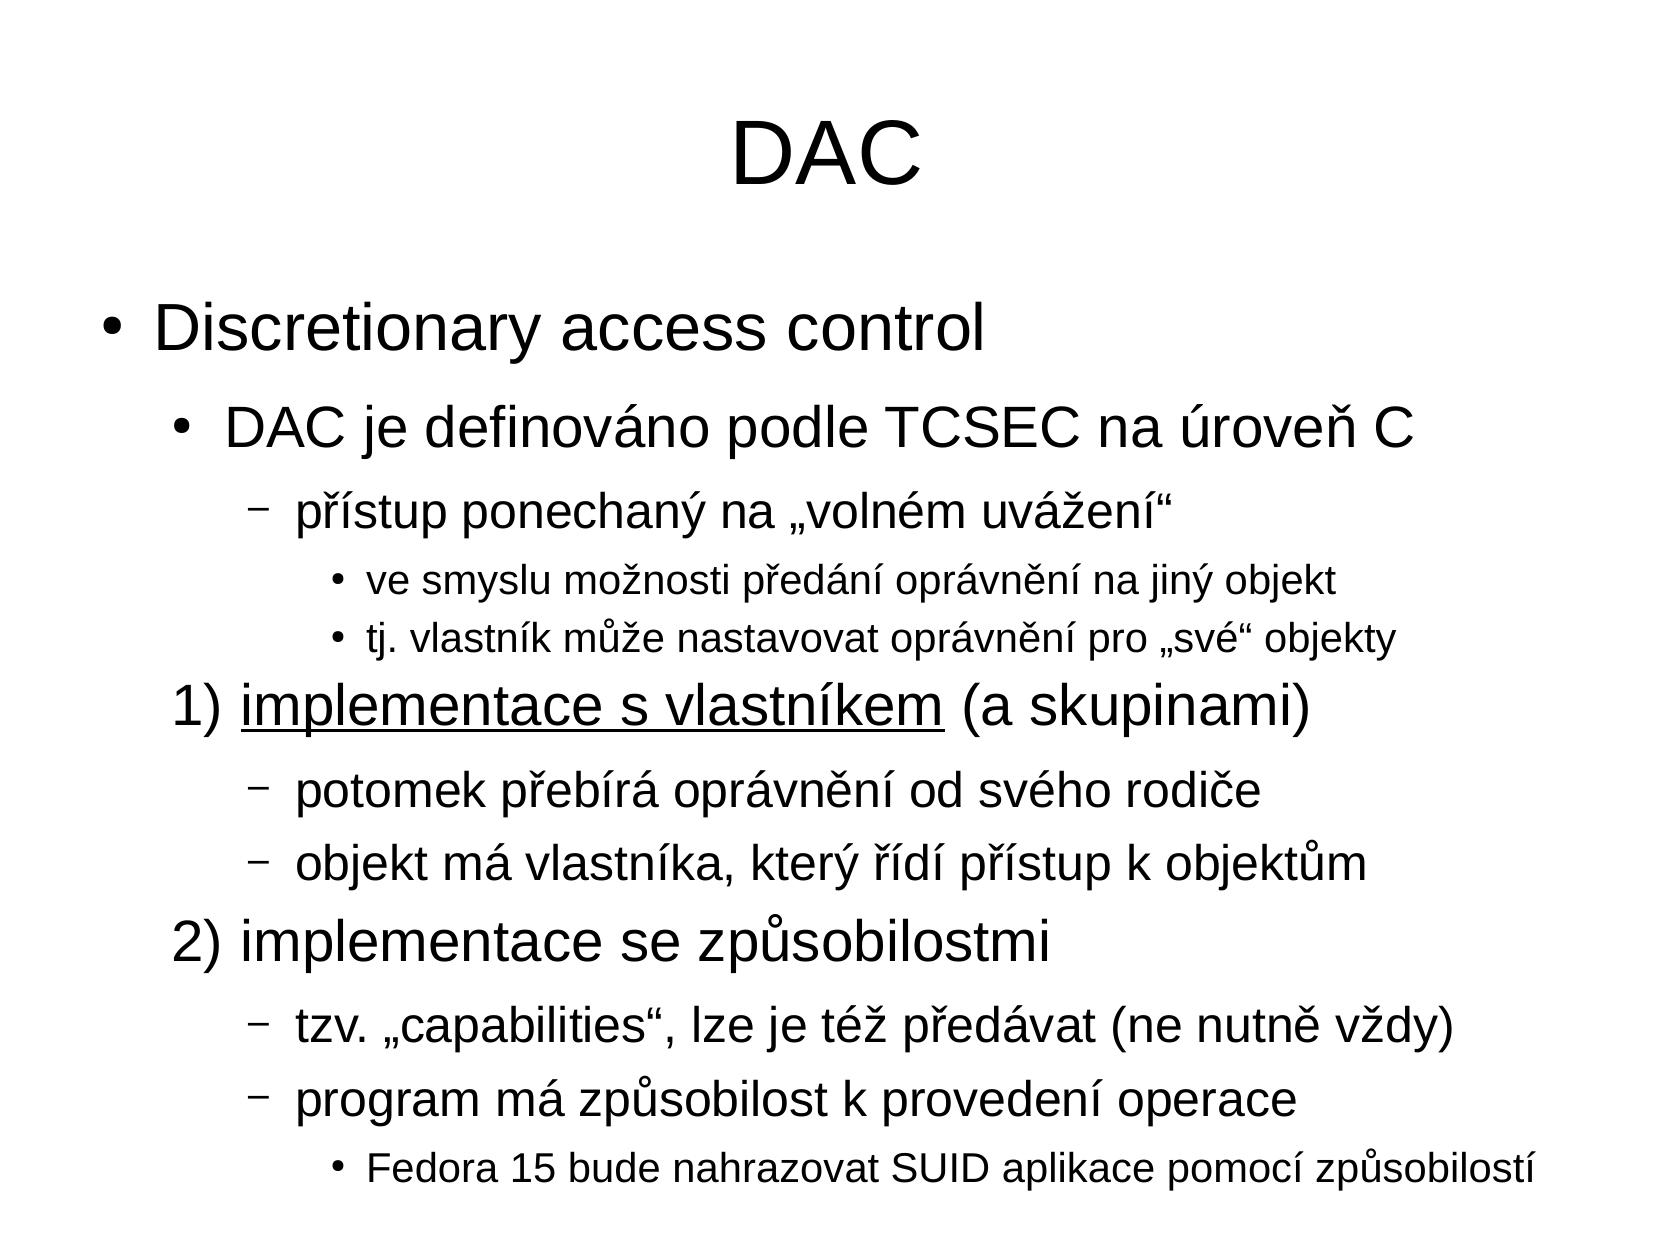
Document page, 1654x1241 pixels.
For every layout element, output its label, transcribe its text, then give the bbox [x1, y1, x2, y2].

list Discretionary access control DAC je definováno podle TCSEC na úroveň C přístup ponechaný na „volném uvážení“ ve smyslu možnosti předání oprávnění na jiný objekt tj. vlastník může nastavovat oprávnění pro „své“ objekty implementace s vlastníkem (a skupinami) potomek přebírá oprávnění od svého rodiče objekt má vlastníka, který řídí přístup k objektům implementace se způsobilostmi tzv. „capabilities“, lze je též předávat (ne nutně vždy) program má způsobilost k provedení operace Fedora 15 bude nahrazovat SUID aplikace pomocí způsobilostí [82, 290, 1571, 1191]
title DAC [82, 56, 1571, 250]
